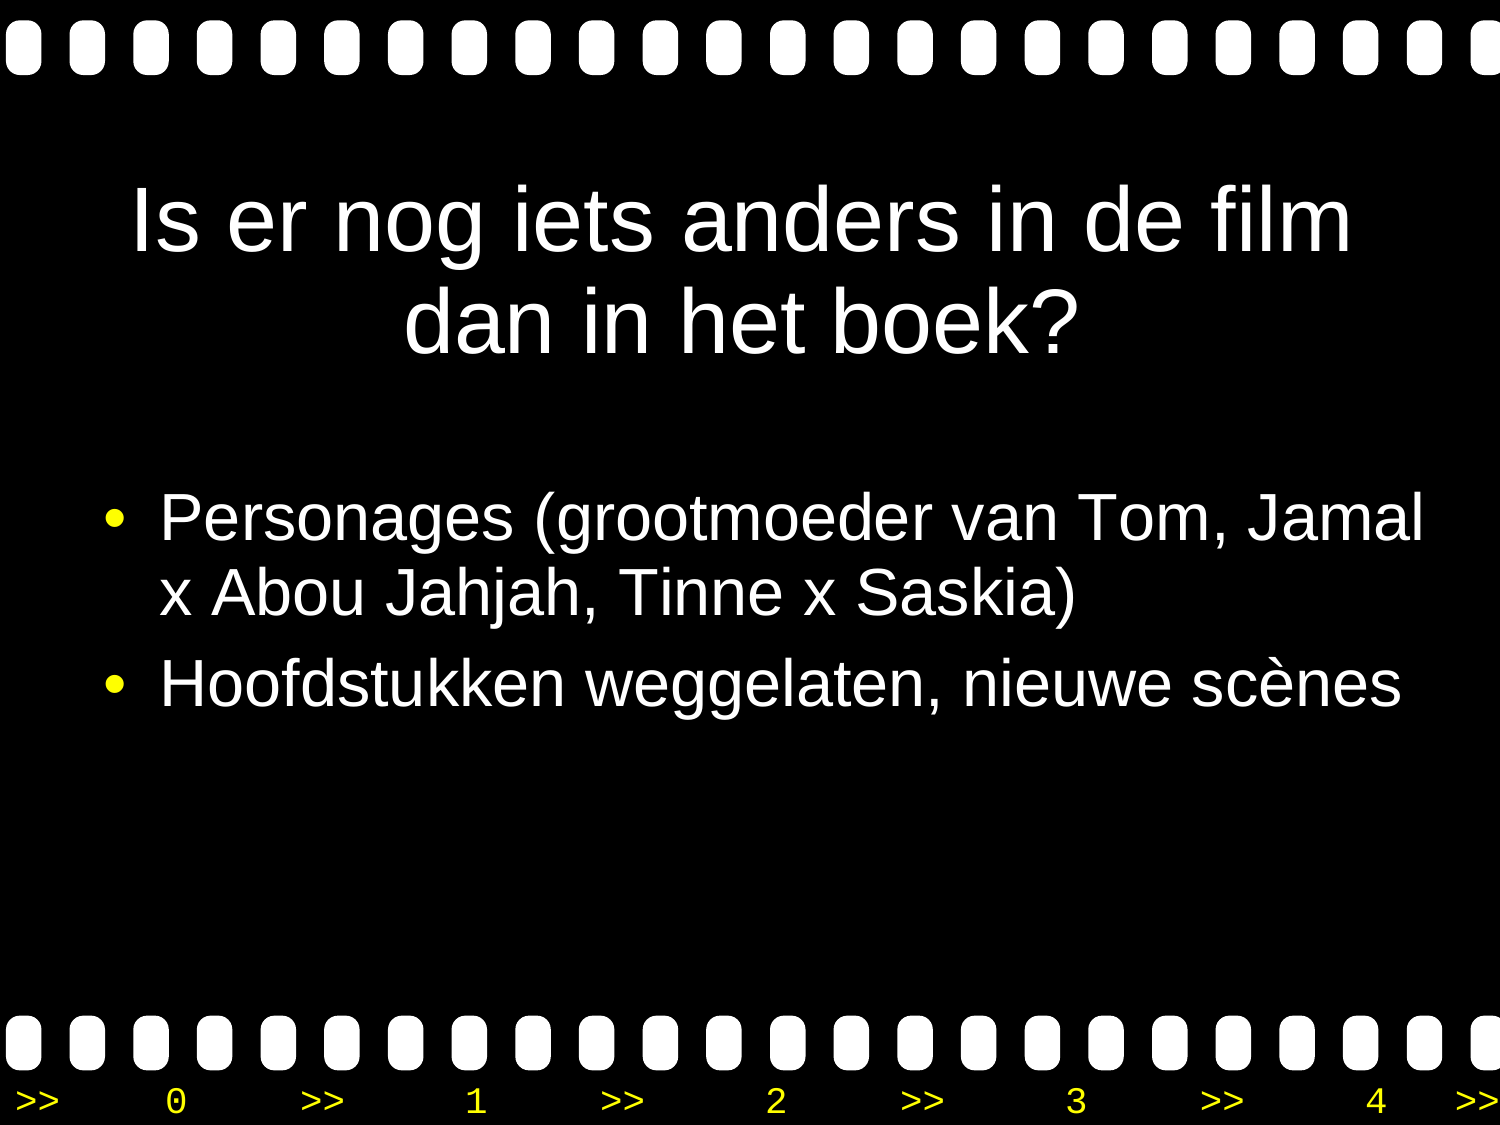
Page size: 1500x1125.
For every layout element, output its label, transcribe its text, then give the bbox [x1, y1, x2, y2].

title Is er nog iets anders in de film dan in het boek? [67, 157, 1418, 385]
list Personages (grootmoeder van Tom, Jamal x Abou Jahjah, Tinne x Saskia) Hoofdstukken weggelaten, nieuwe scènes [88, 472, 1447, 1004]
